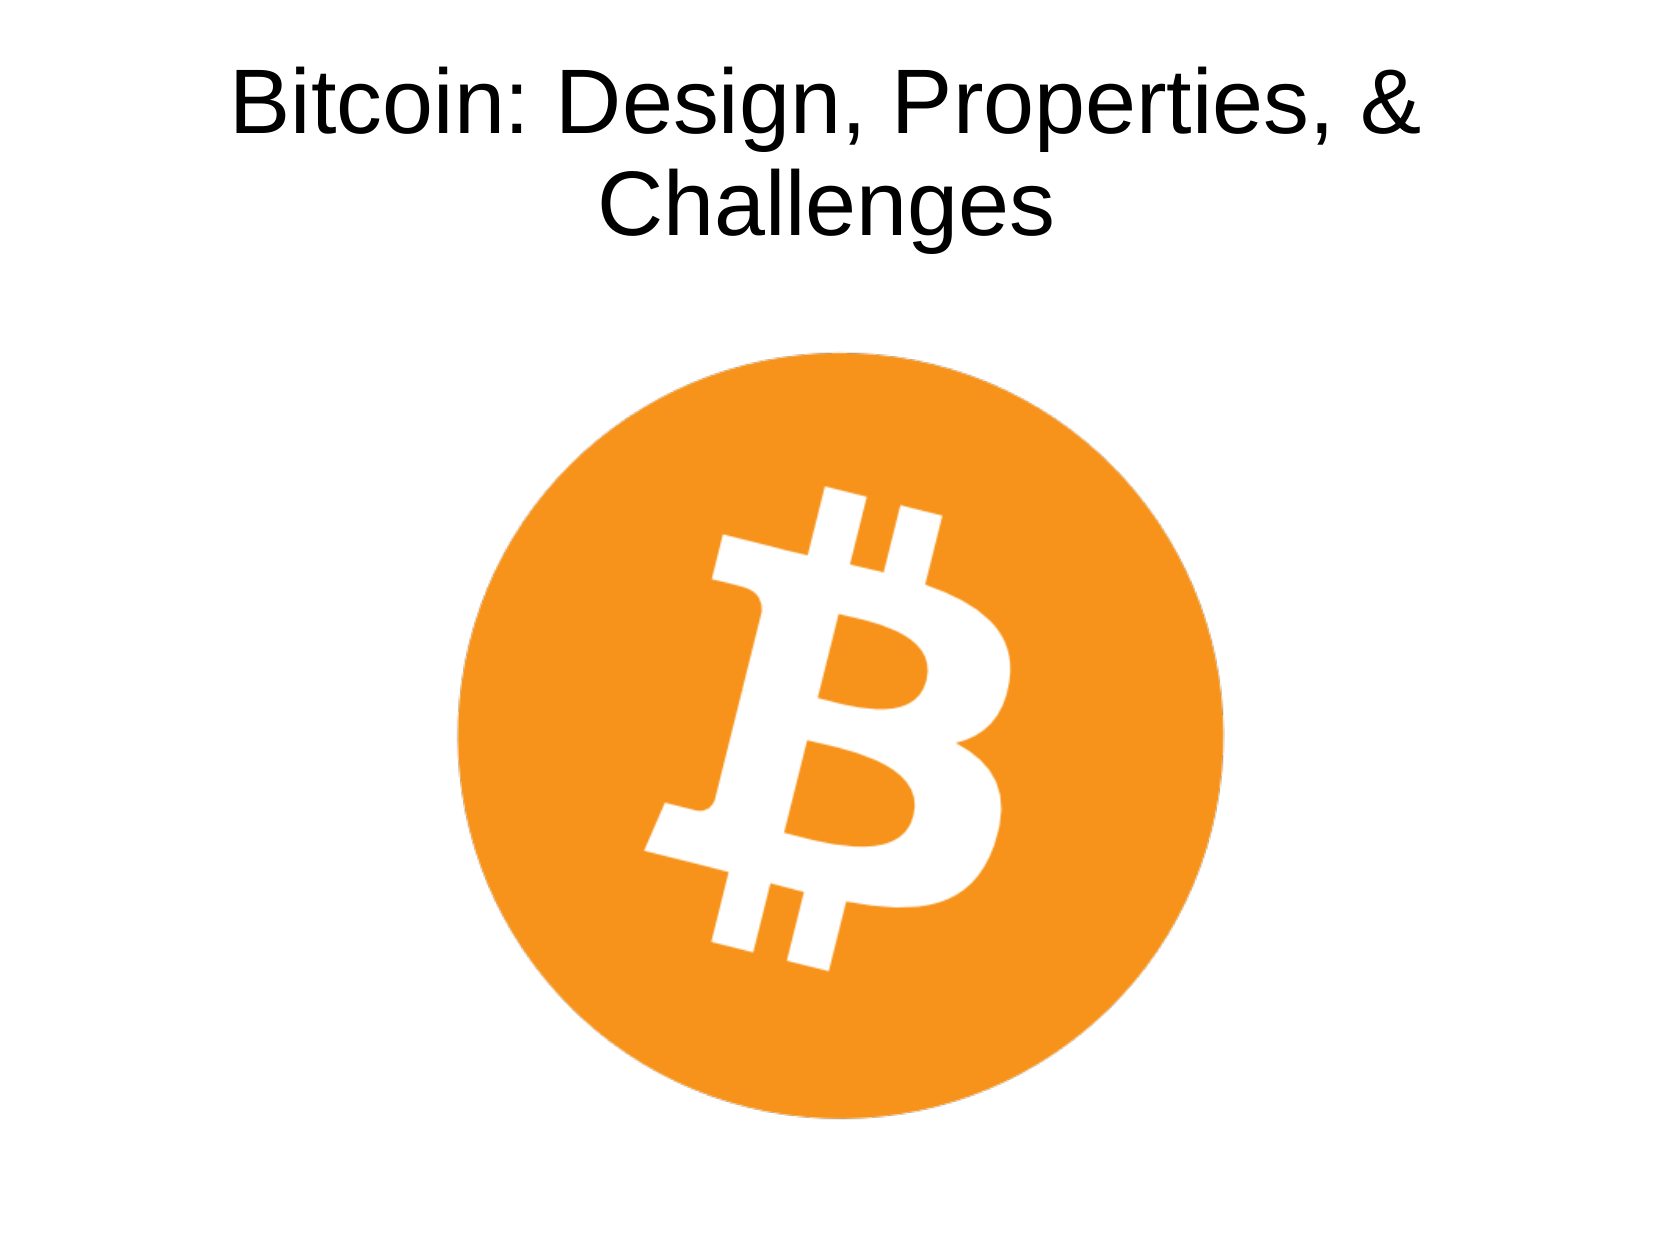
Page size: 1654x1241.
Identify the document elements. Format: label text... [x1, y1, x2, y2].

picture [448, 344, 1231, 1127]
title Bitcoin: Design, Properties, & Challenges [82, 49, 1571, 257]
